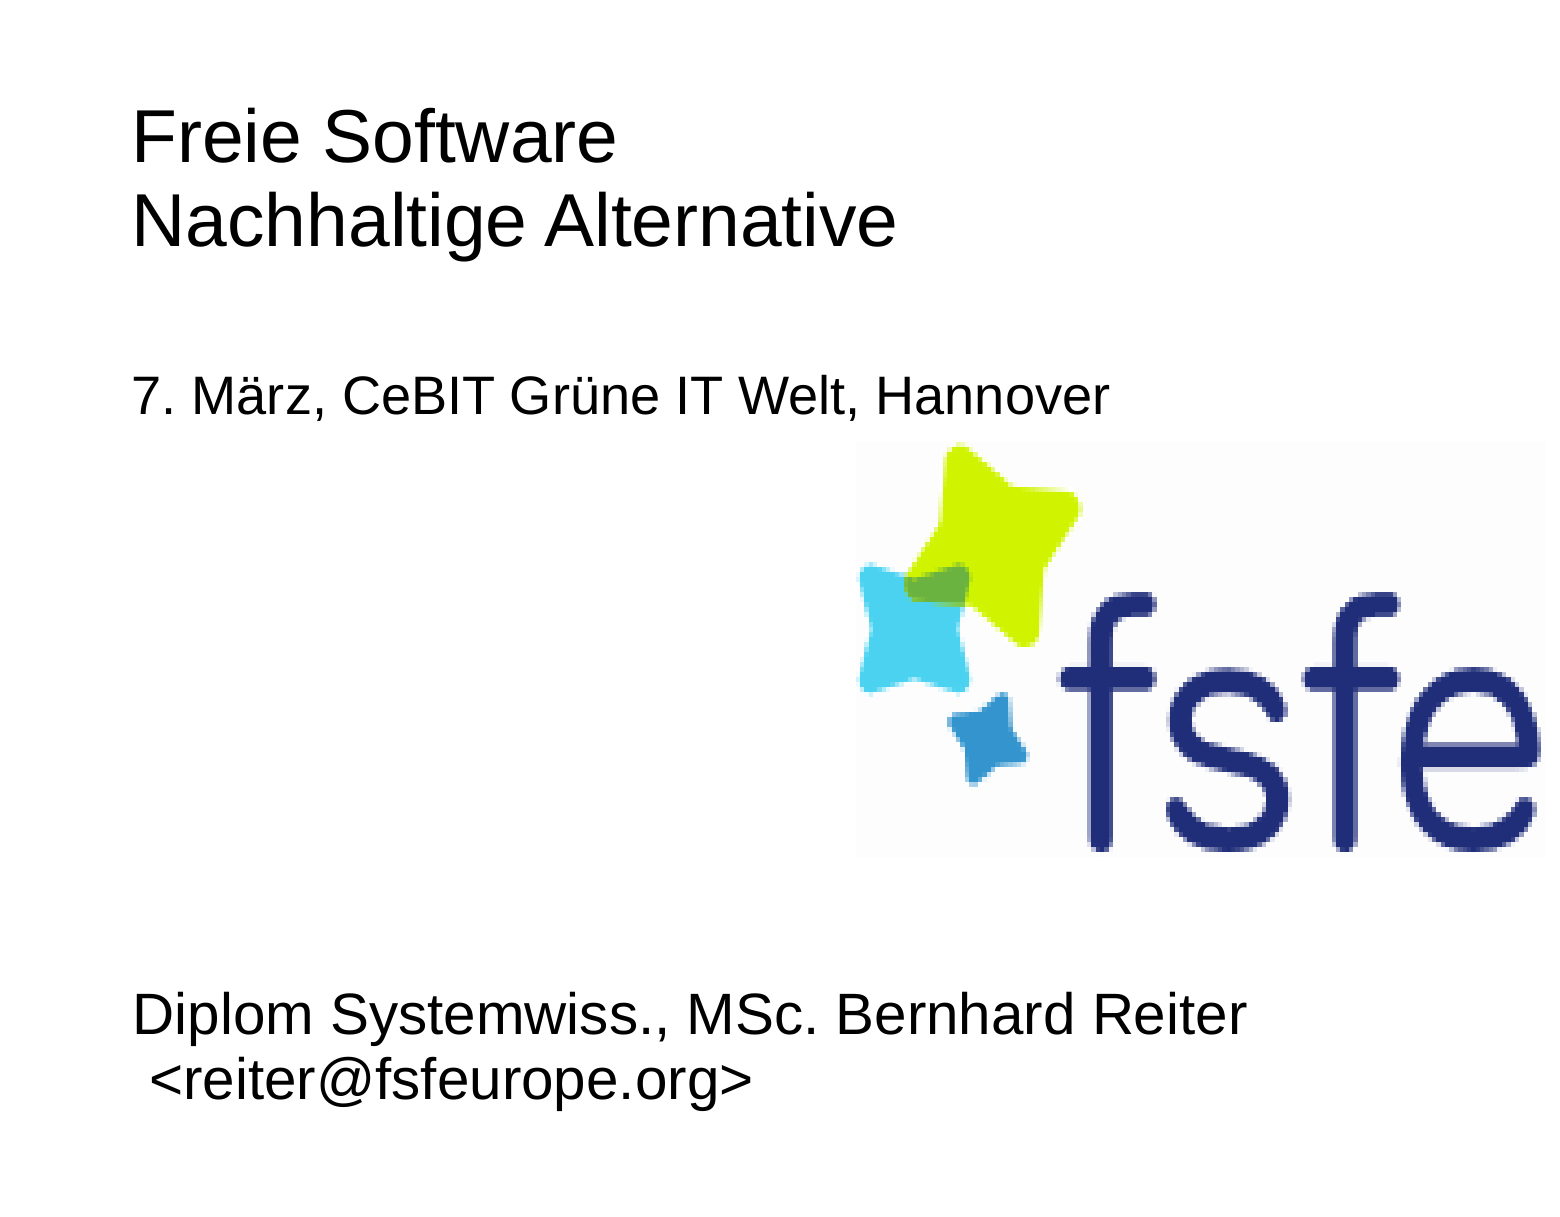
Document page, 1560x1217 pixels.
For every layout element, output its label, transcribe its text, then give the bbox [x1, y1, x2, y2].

picture [856, 442, 1546, 857]
text_box Freie Software Nachhaltige Alternative 7. März, CeBIT Grüne IT Welt, Hannover [116, 87, 1447, 543]
text_box Diplom Systemwiss., MSc. Bernhard Reiter <reiter@fsfeurope.org> [118, 974, 1447, 1152]
